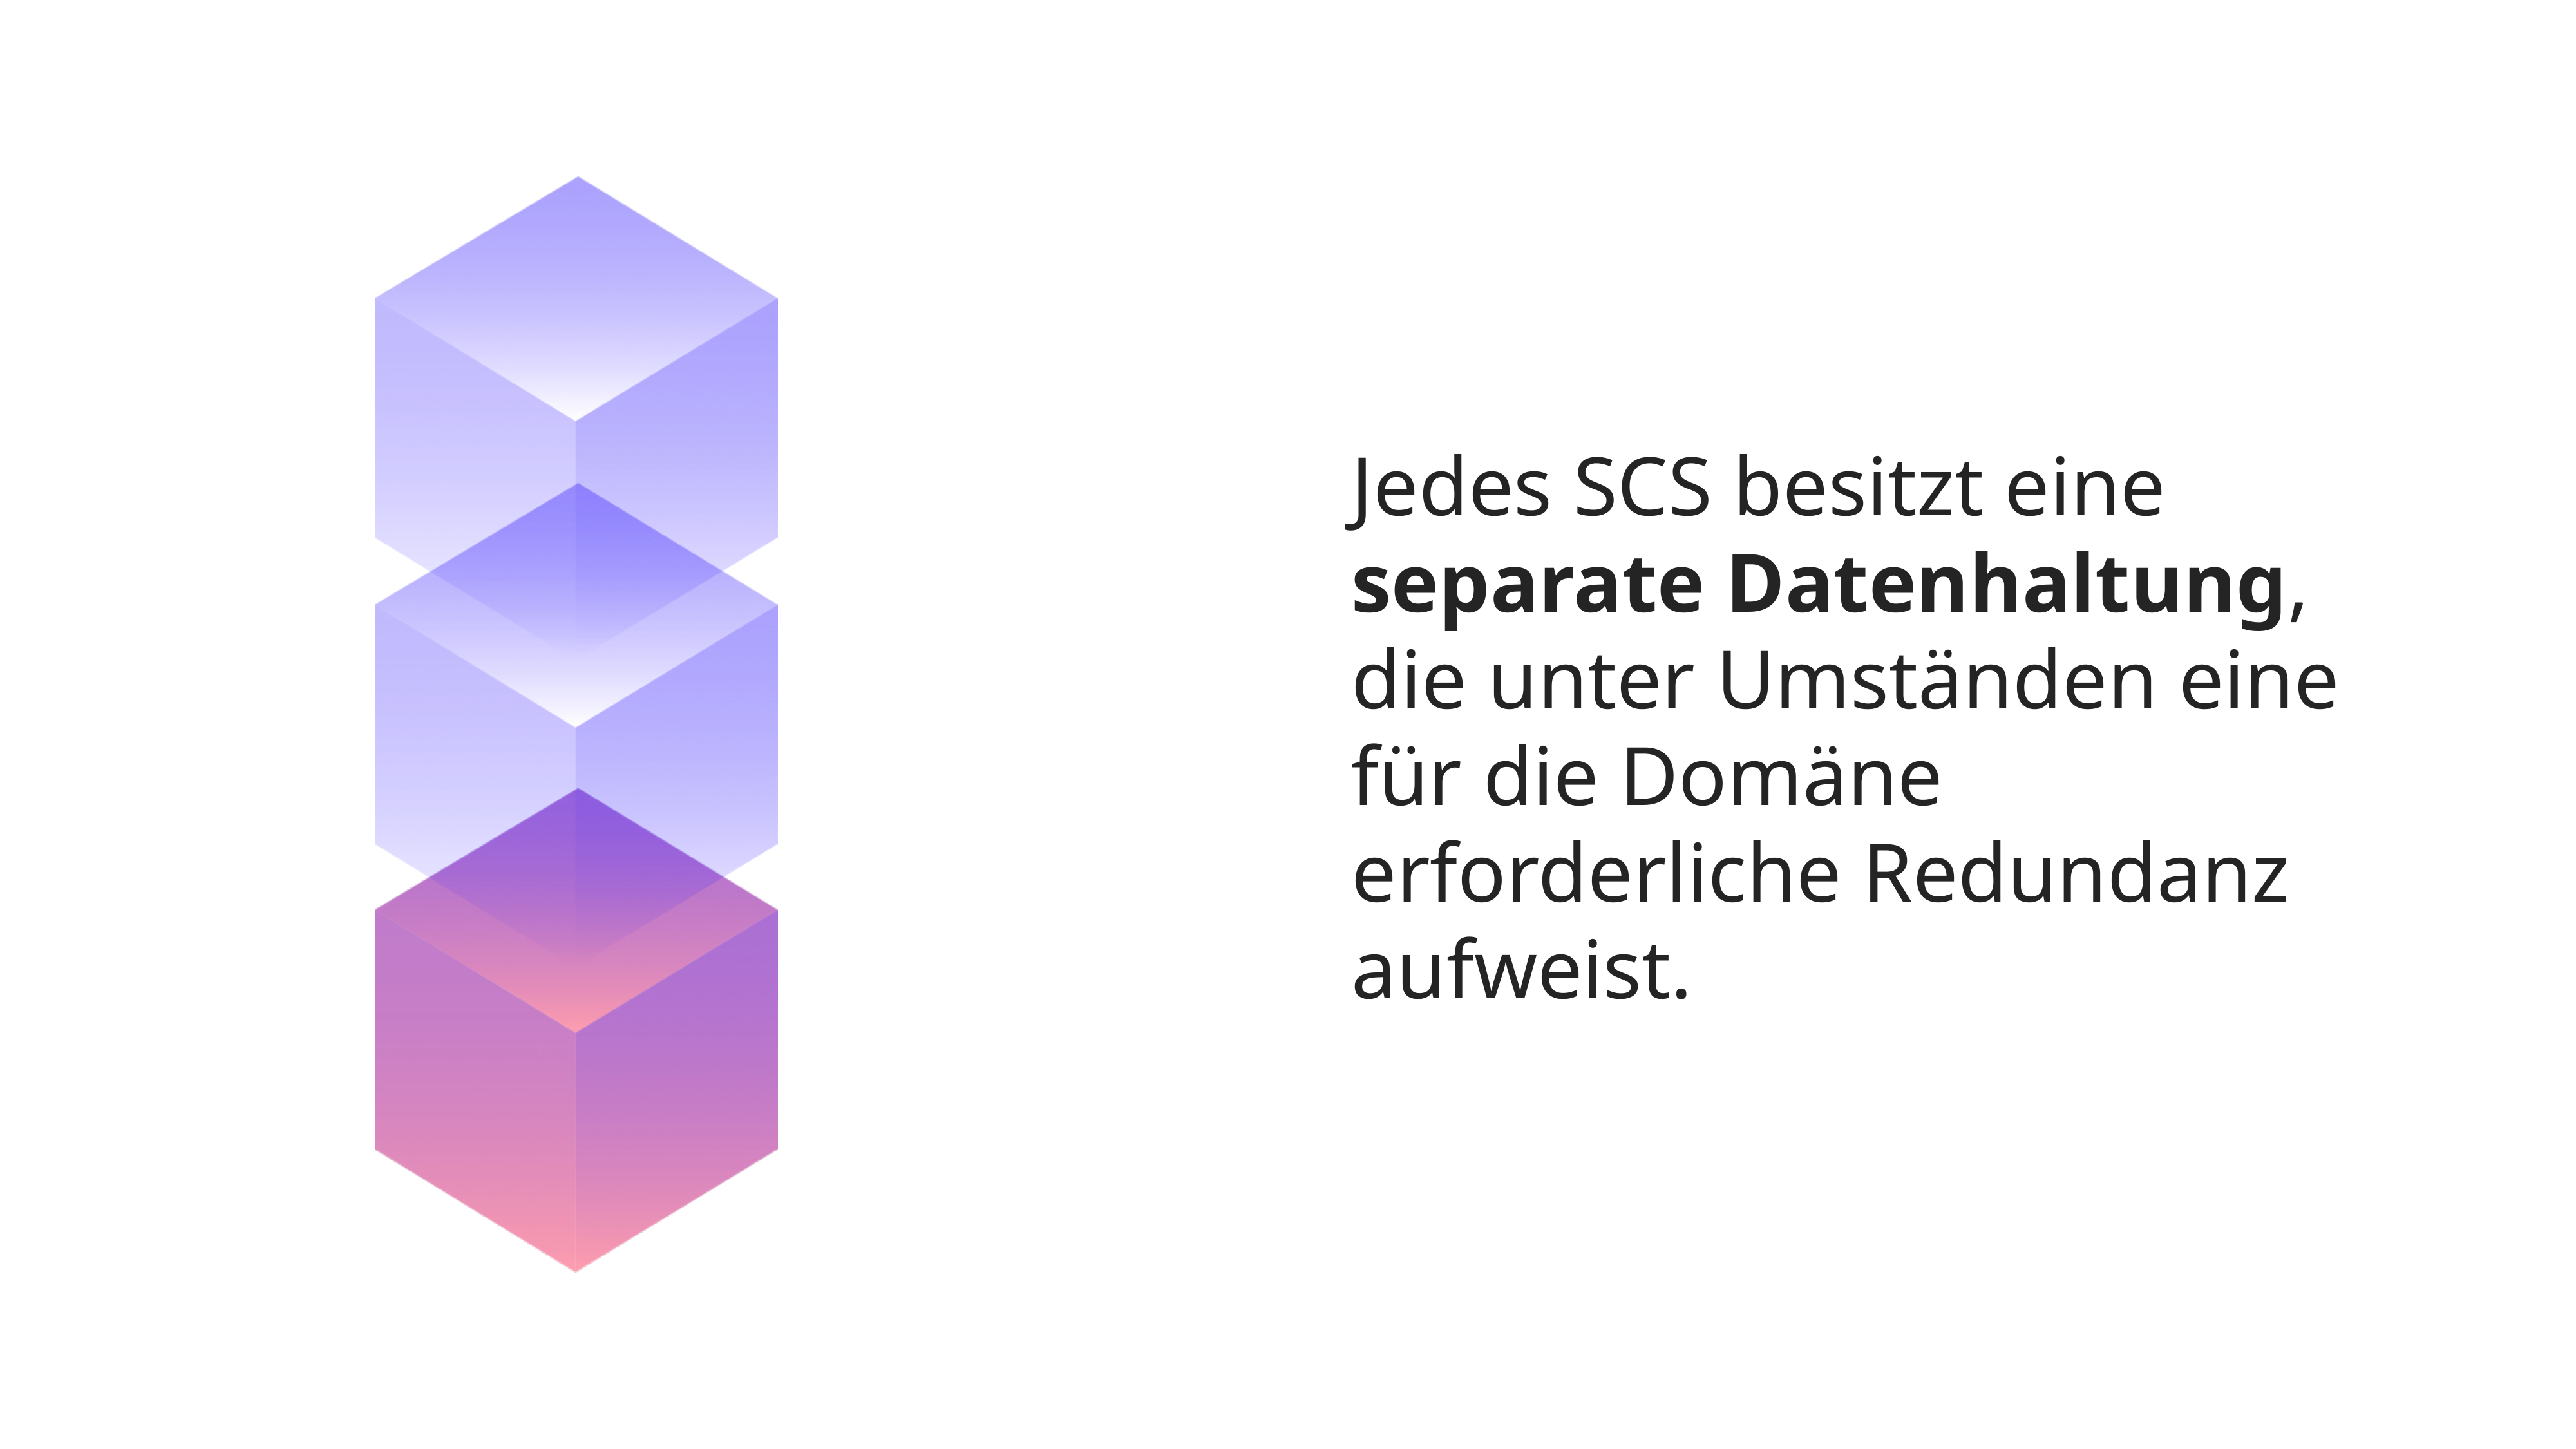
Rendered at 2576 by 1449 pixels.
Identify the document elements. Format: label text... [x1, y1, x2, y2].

list Jedes SCS besitzt eine separate Datenhaltung, die unter Umständen eine für die Domäne erforderliche Redundanz aufweist. [1351, 127, 2423, 1322]
picture [375, 176, 778, 1273]
